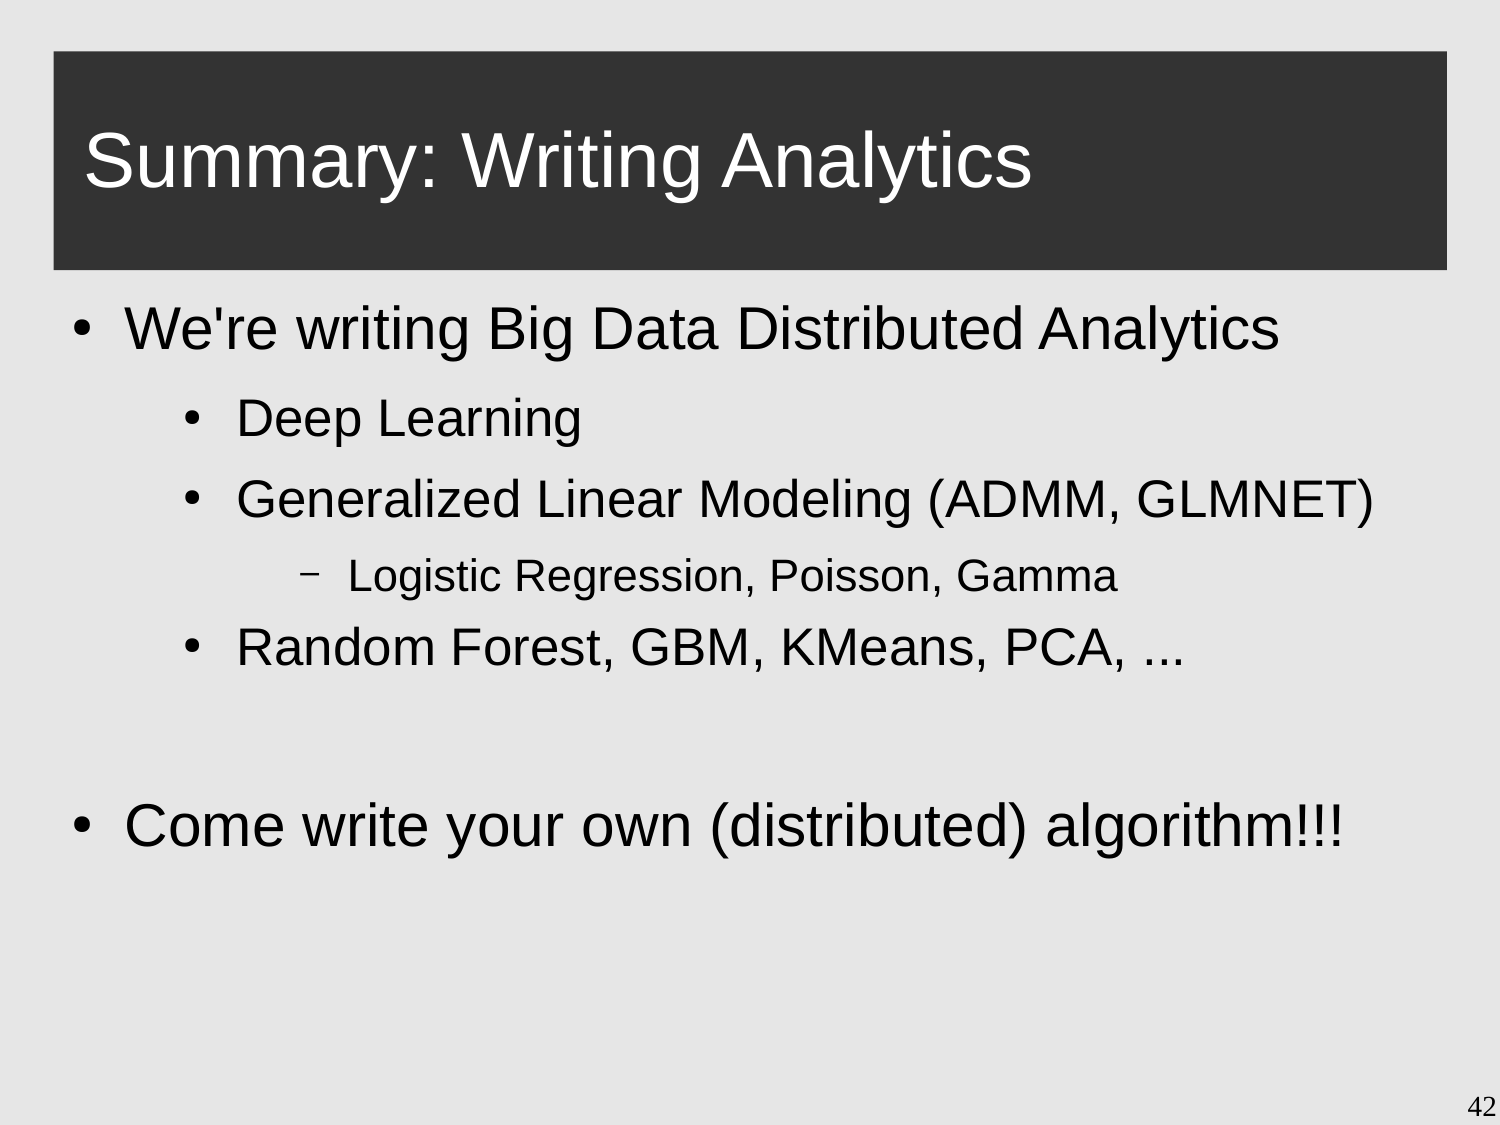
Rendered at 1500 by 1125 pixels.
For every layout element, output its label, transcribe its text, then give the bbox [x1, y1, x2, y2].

list We're writing Big Data Distributed Analytics Deep Learning Generalized Linear Modeling (ADMM, GLMNET) Logistic Regression, Poisson, Gamma Random Forest, GBM, KMeans, PCA, ... Come write your own (distributed) algorithm!!! [53, 294, 1447, 1048]
title Summary: Writing Analytics [53, 51, 1447, 271]
